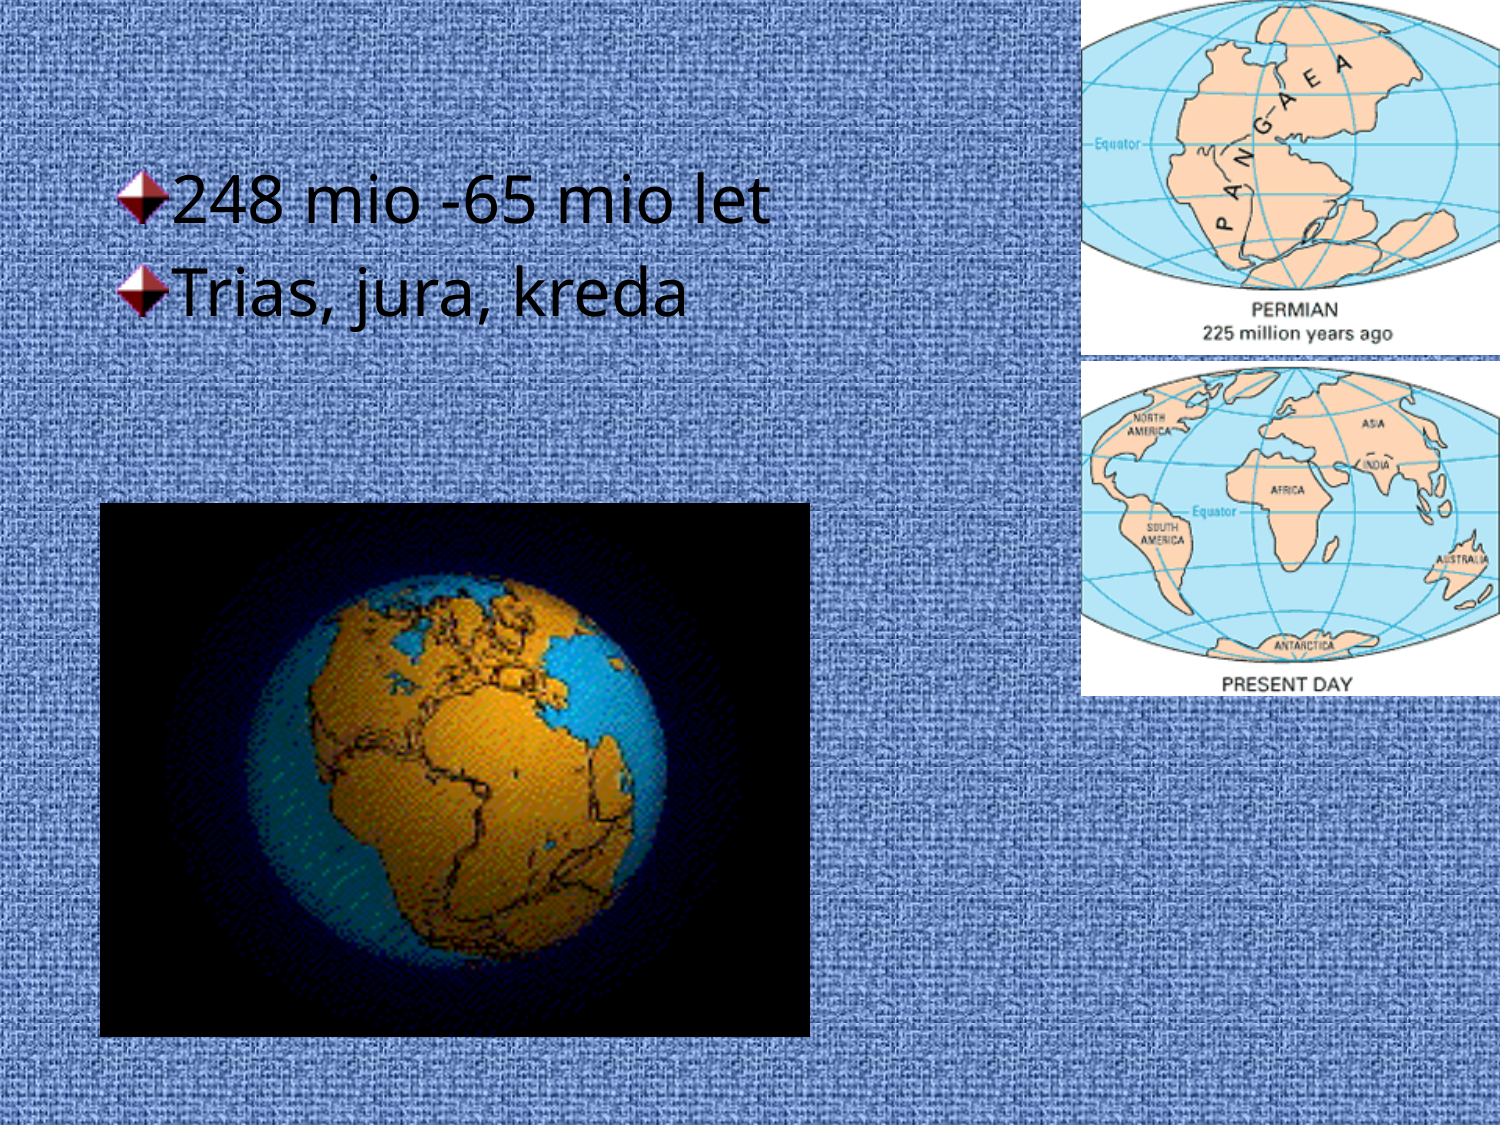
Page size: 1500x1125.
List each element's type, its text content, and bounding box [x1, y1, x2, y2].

list 248 mio -65 mio let Trias, jura, kreda [100, 148, 1451, 1064]
picture [0, 0, 1500, 1125]
